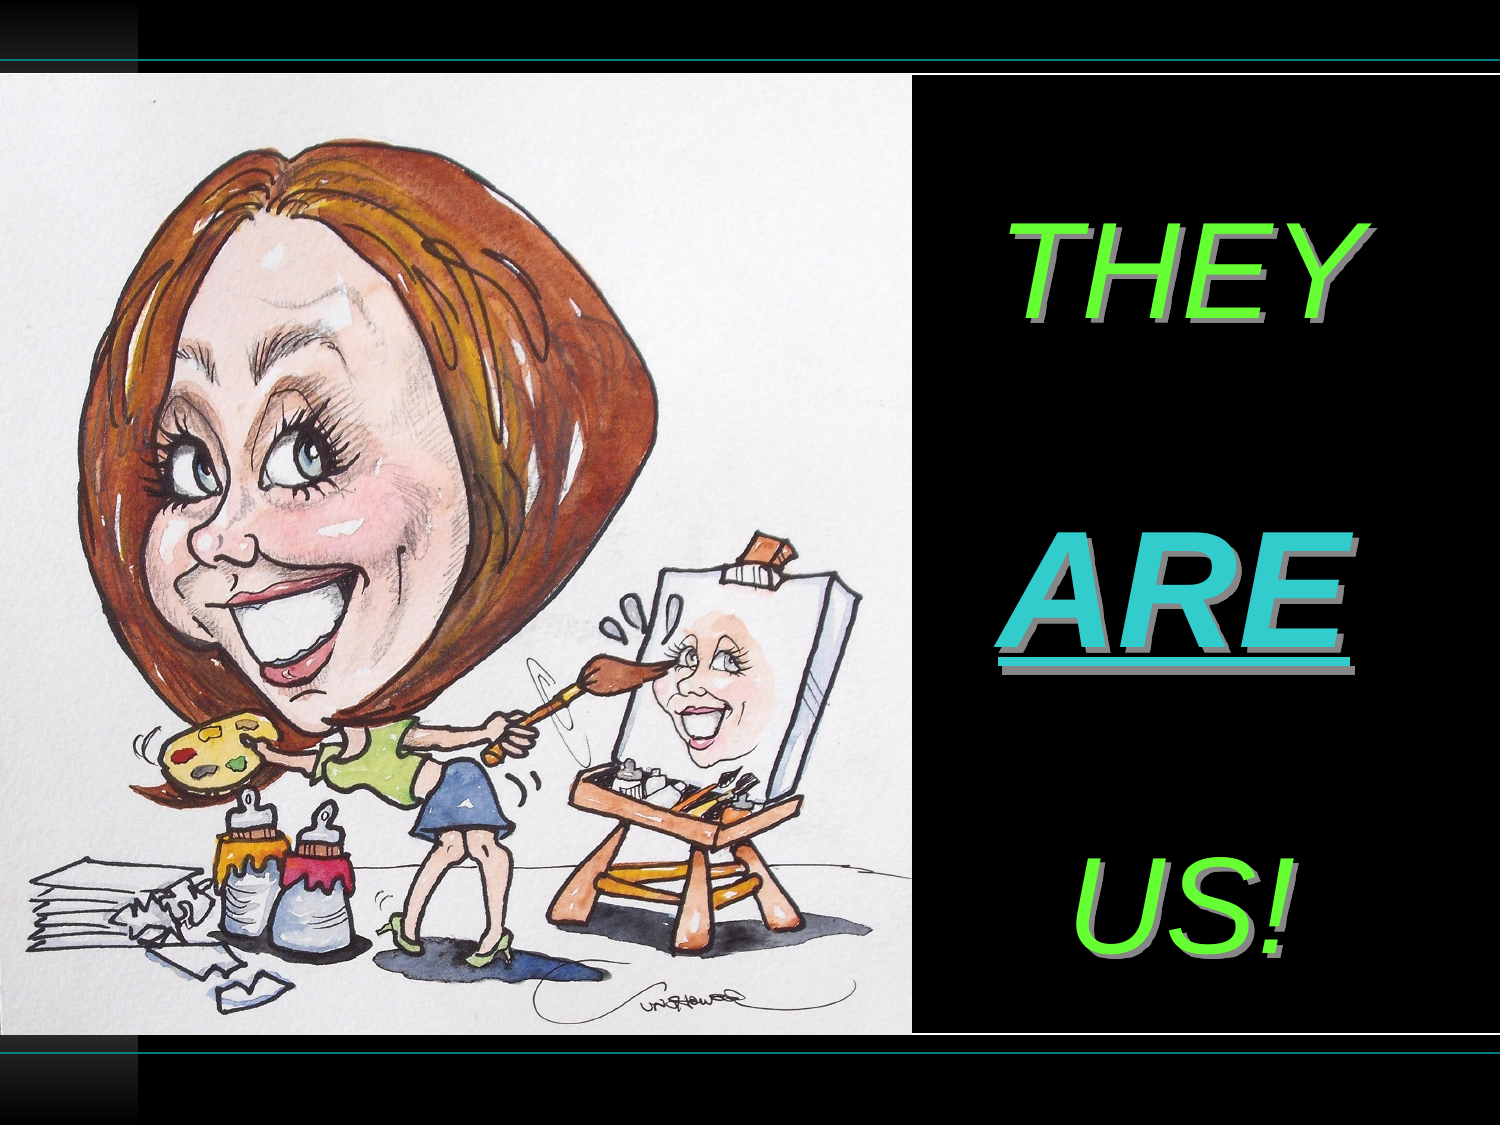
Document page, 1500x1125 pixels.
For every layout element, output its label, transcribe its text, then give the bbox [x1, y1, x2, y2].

title THEY ARE US! [937, 162, 1425, 1000]
picture [0, 74, 912, 1035]
